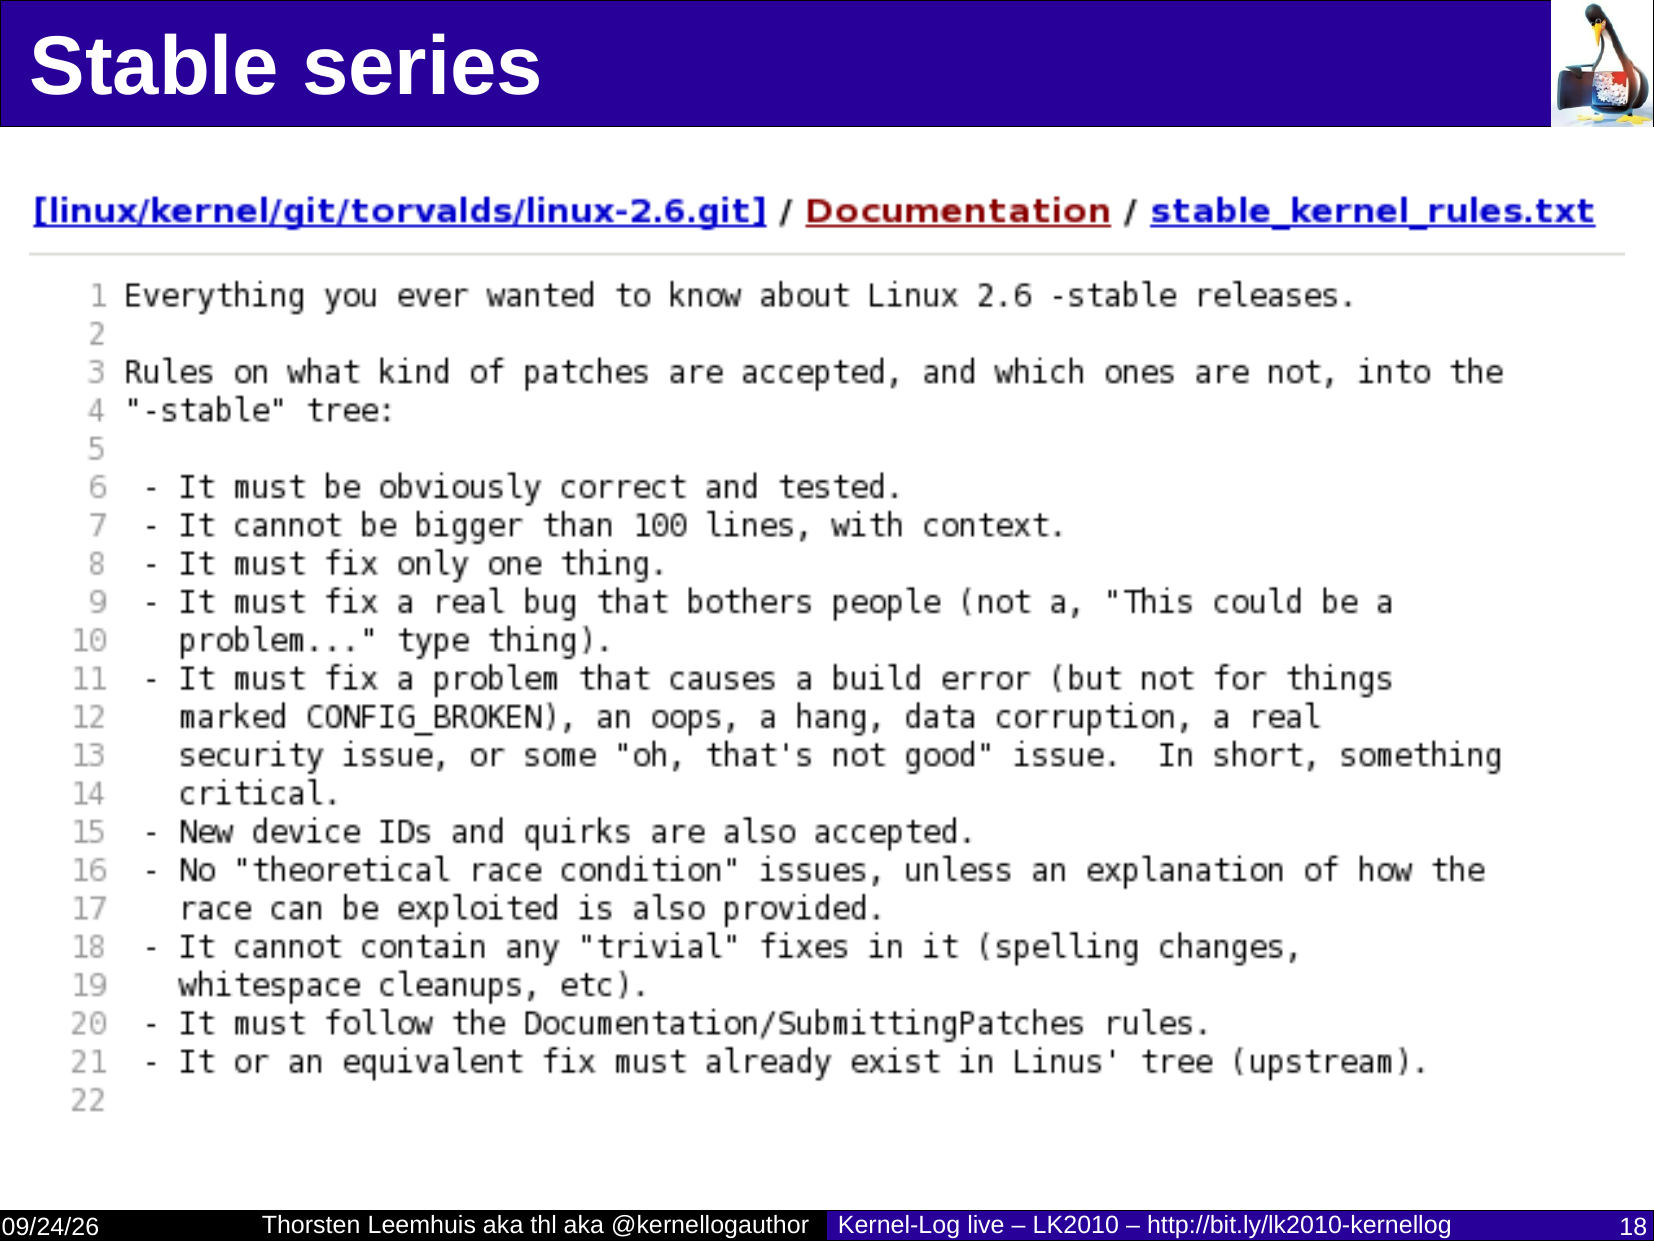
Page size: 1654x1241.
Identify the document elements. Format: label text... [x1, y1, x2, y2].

picture [1551, 0, 1653, 127]
picture [29, 177, 1625, 1123]
title Stable series [29, 19, 1535, 113]
